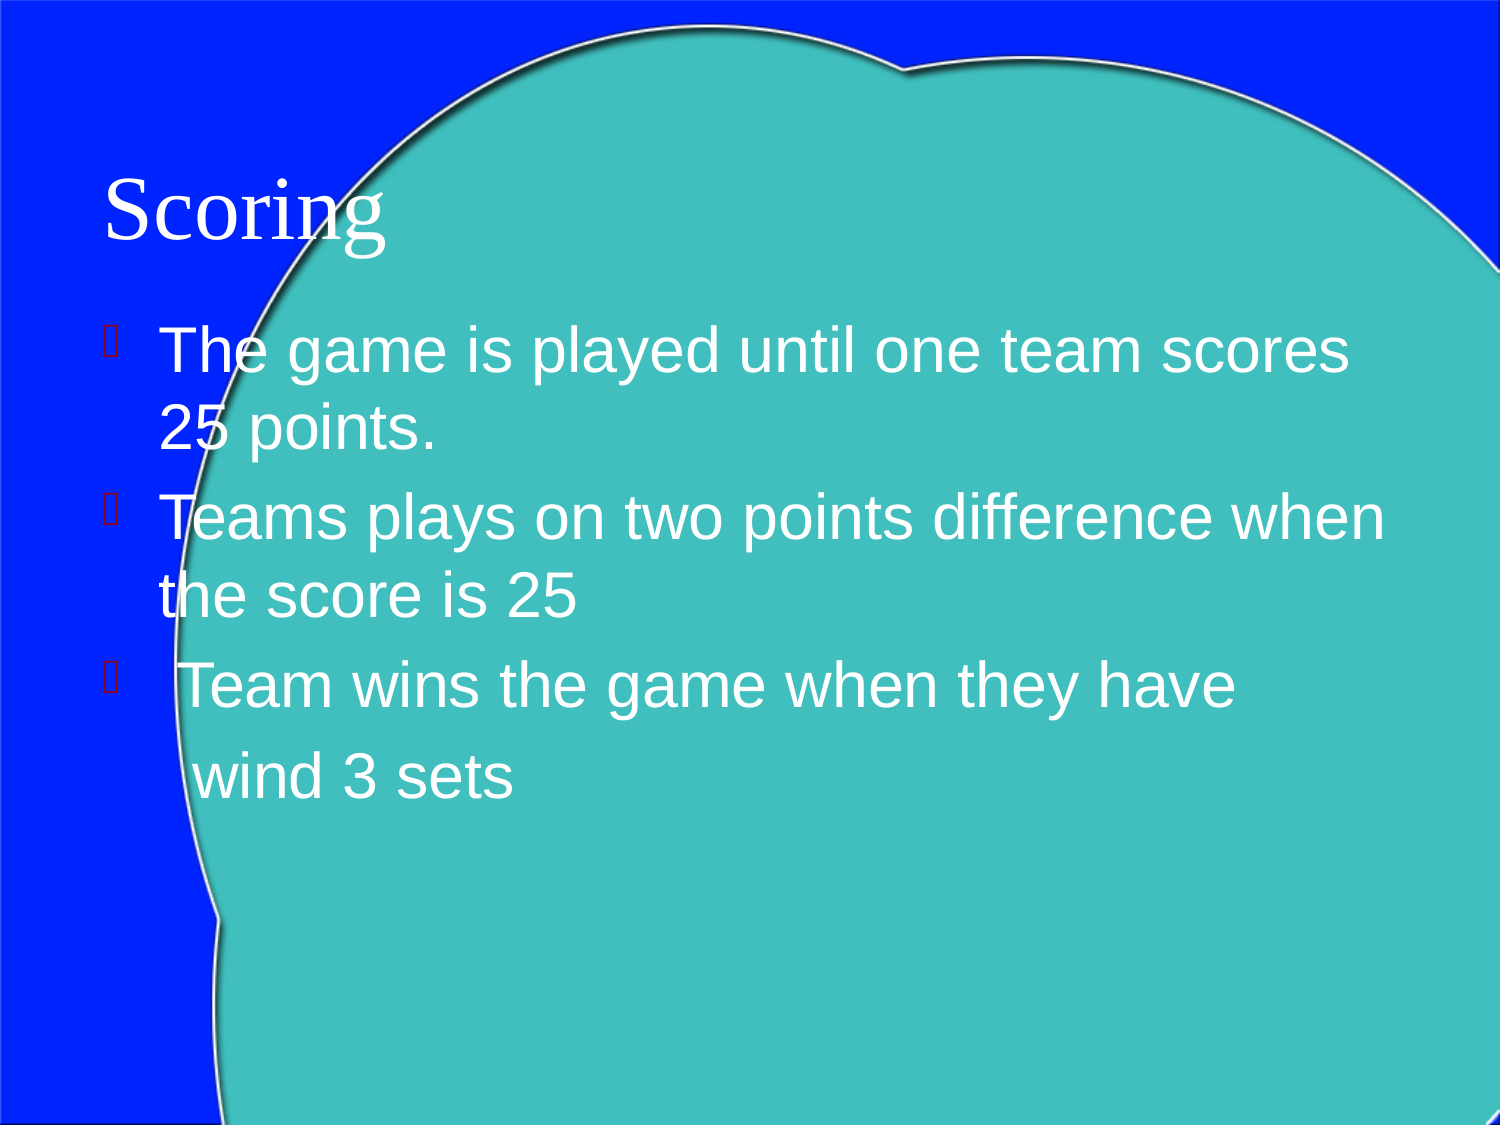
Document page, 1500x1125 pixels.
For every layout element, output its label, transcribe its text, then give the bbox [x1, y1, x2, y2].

list The game is played until one team scores 25 points. Teams plays on two points difference when the score is 25 Team wins the game when they have wind 3 sets [87, 299, 1425, 963]
picture [0, 0, 1500, 1125]
title Scoring [87, 77, 1425, 266]
